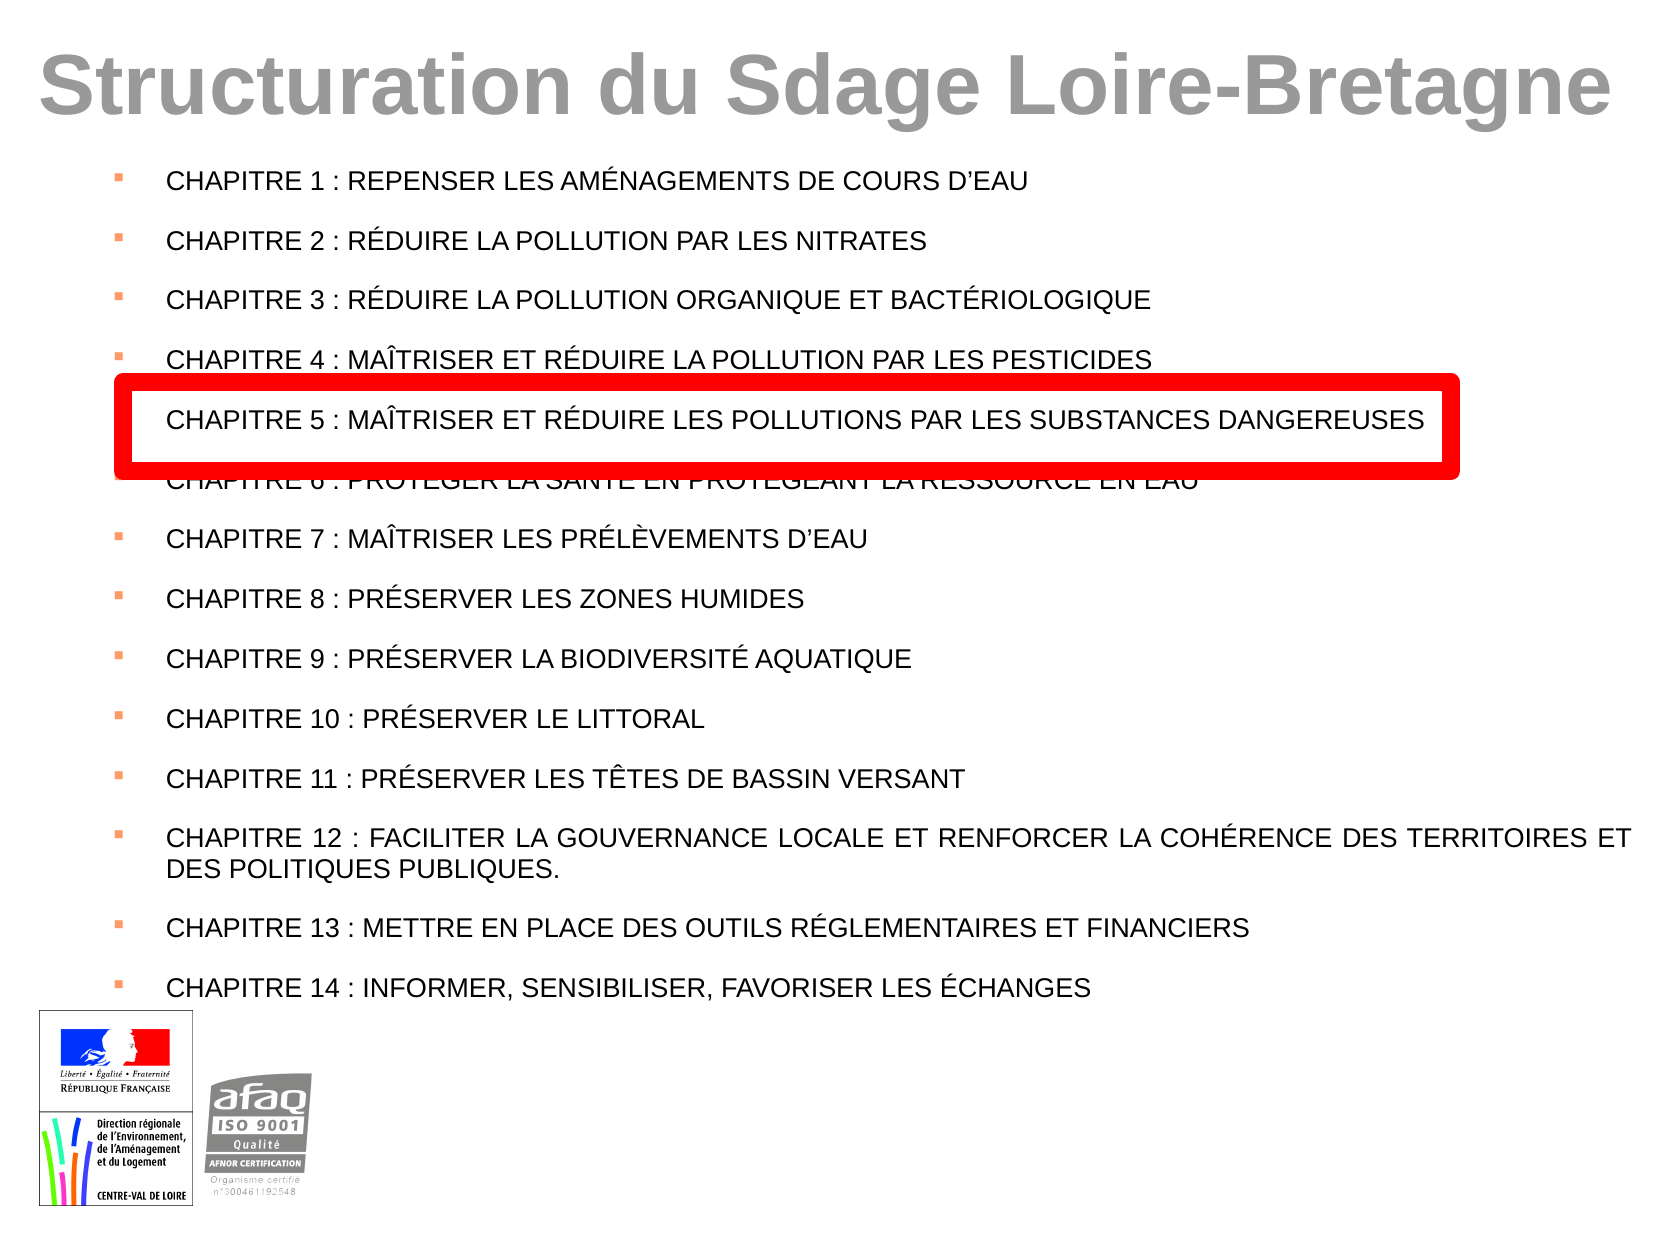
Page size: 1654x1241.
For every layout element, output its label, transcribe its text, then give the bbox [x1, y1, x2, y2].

text_box [123, 382, 1452, 472]
picture [204, 1073, 312, 1195]
list CHAPITRE 1 : REPENSER LES AMÉNAGEMENTS DE COURS D’EAU CHAPITRE 2 : RÉDUIRE LA POLLUTION PAR LES NITRATES CHAPITRE 3 : RÉDUIRE LA POLLUTION ORGANIQUE ET BACTÉRIOLOGIQUE CHAPITRE 4 : MAÎTRISER ET RÉDUIRE LA POLLUTION PAR LES PESTICIDES CHAPITRE 5 : MAÎTRISER ET RÉDUIRE LES POLLUTIONS PAR LES SUBSTANCES DANGEREUSES CHAPITRE 6 : PROTÉGER LA SANTÉ EN PROTÉGEANT LA RESSOURCE EN EAU CHAPITRE 7 : MAÎTRISER LES PRÉLÈVEMENTS D’EAU CHAPITRE 8 : PRÉSERVER LES ZONES HUMIDES CHAPITRE 9 : PRÉSERVER LA BIODIVERSITÉ AQUATIQUE CHAPITRE 10 : PRÉSERVER LE LITTORAL CHAPITRE 11 : PRÉSERVER LES TÊTES DE BASSIN VERSANT CHAPITRE 12 : FACILITER LA GOUVERNANCE LOCALE ET RENFORCER LA COHÉRENCE DES TERRITOIRES ET DES POLITIQUES PUBLIQUES. CHAPITRE 13 : METTRE EN PLACE DES OUTILS RÉGLEMENTAIRES ET FINANCIERS CHAPITRE 14 : INFORMER, SENSIBILISER, FAVORISER LES ÉCHANGES [94, 165, 1632, 1007]
picture [39, 1010, 193, 1206]
title Structuration du Sdage Loire-Bretagne [0, 0, 1654, 188]
